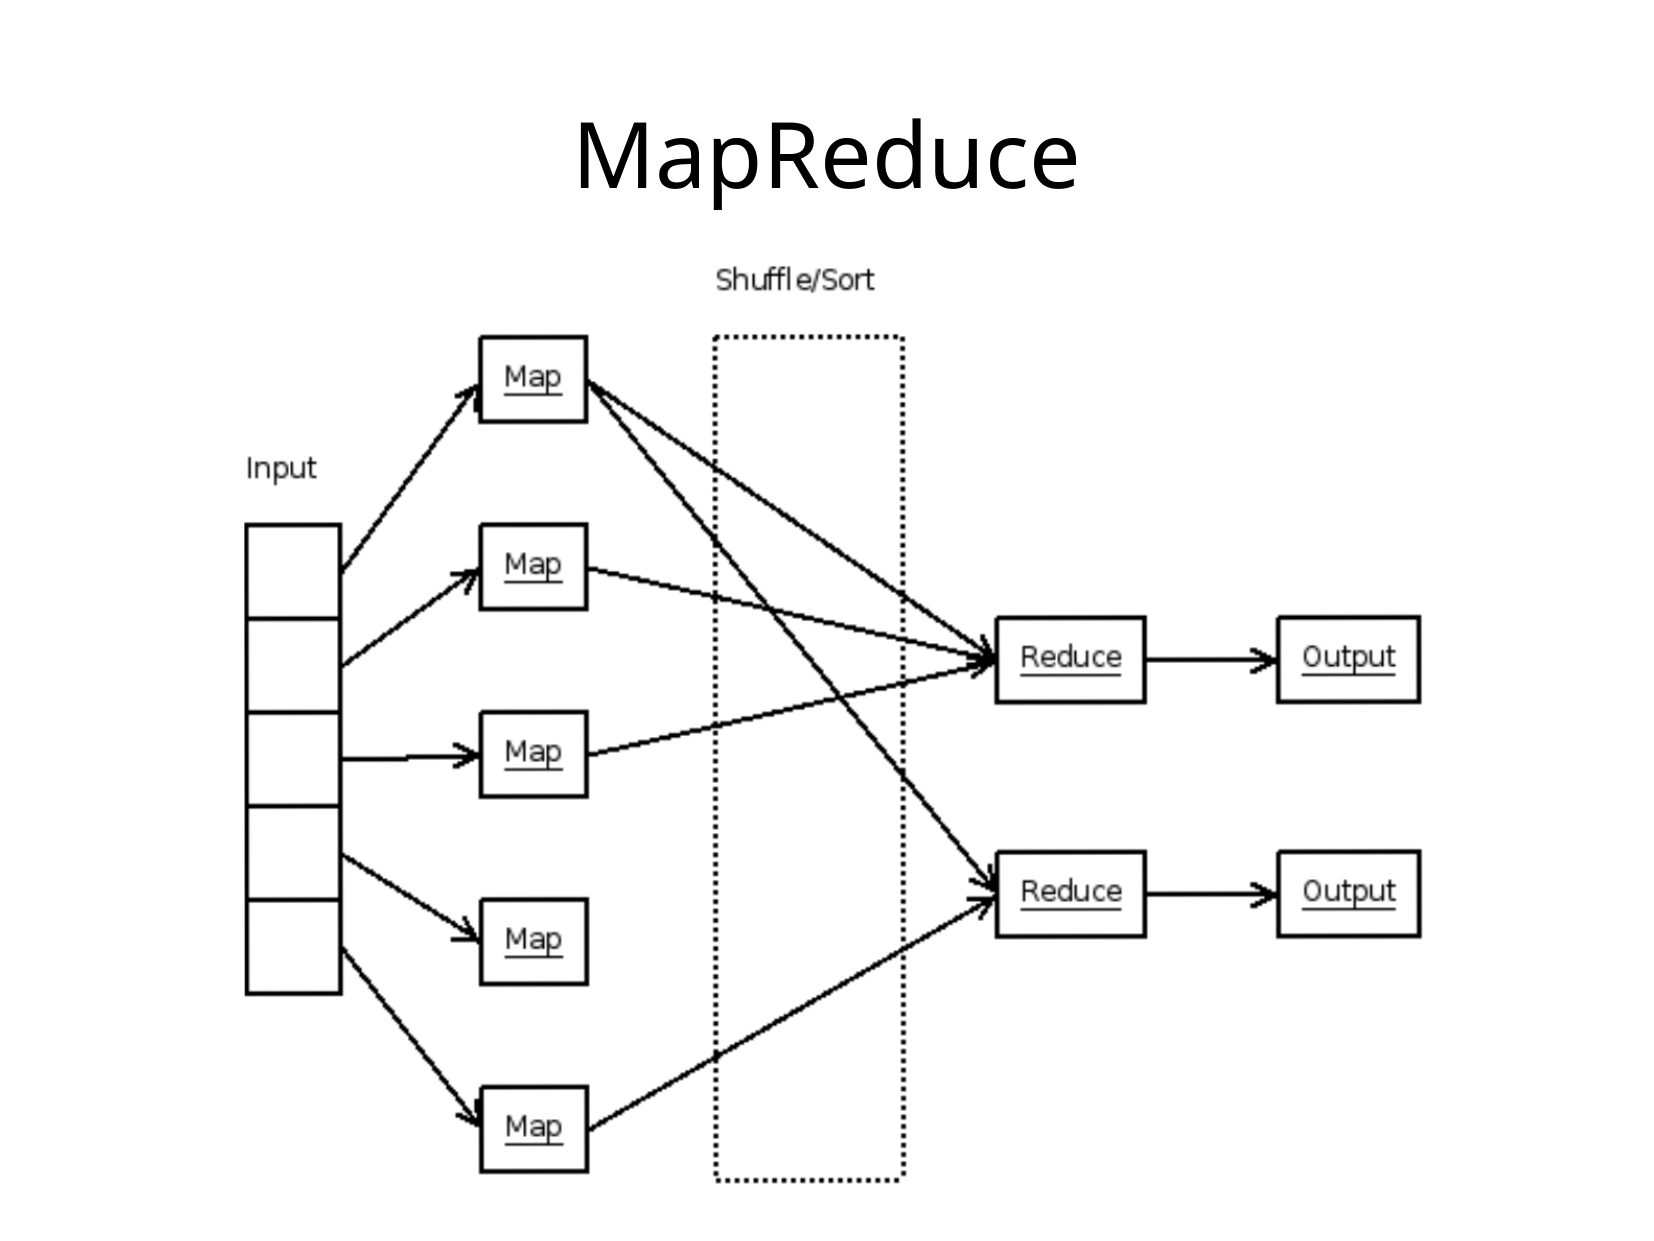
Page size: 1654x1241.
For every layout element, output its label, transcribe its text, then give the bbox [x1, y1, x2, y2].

title MapReduce [82, 49, 1571, 257]
picture [243, 263, 1426, 1186]
